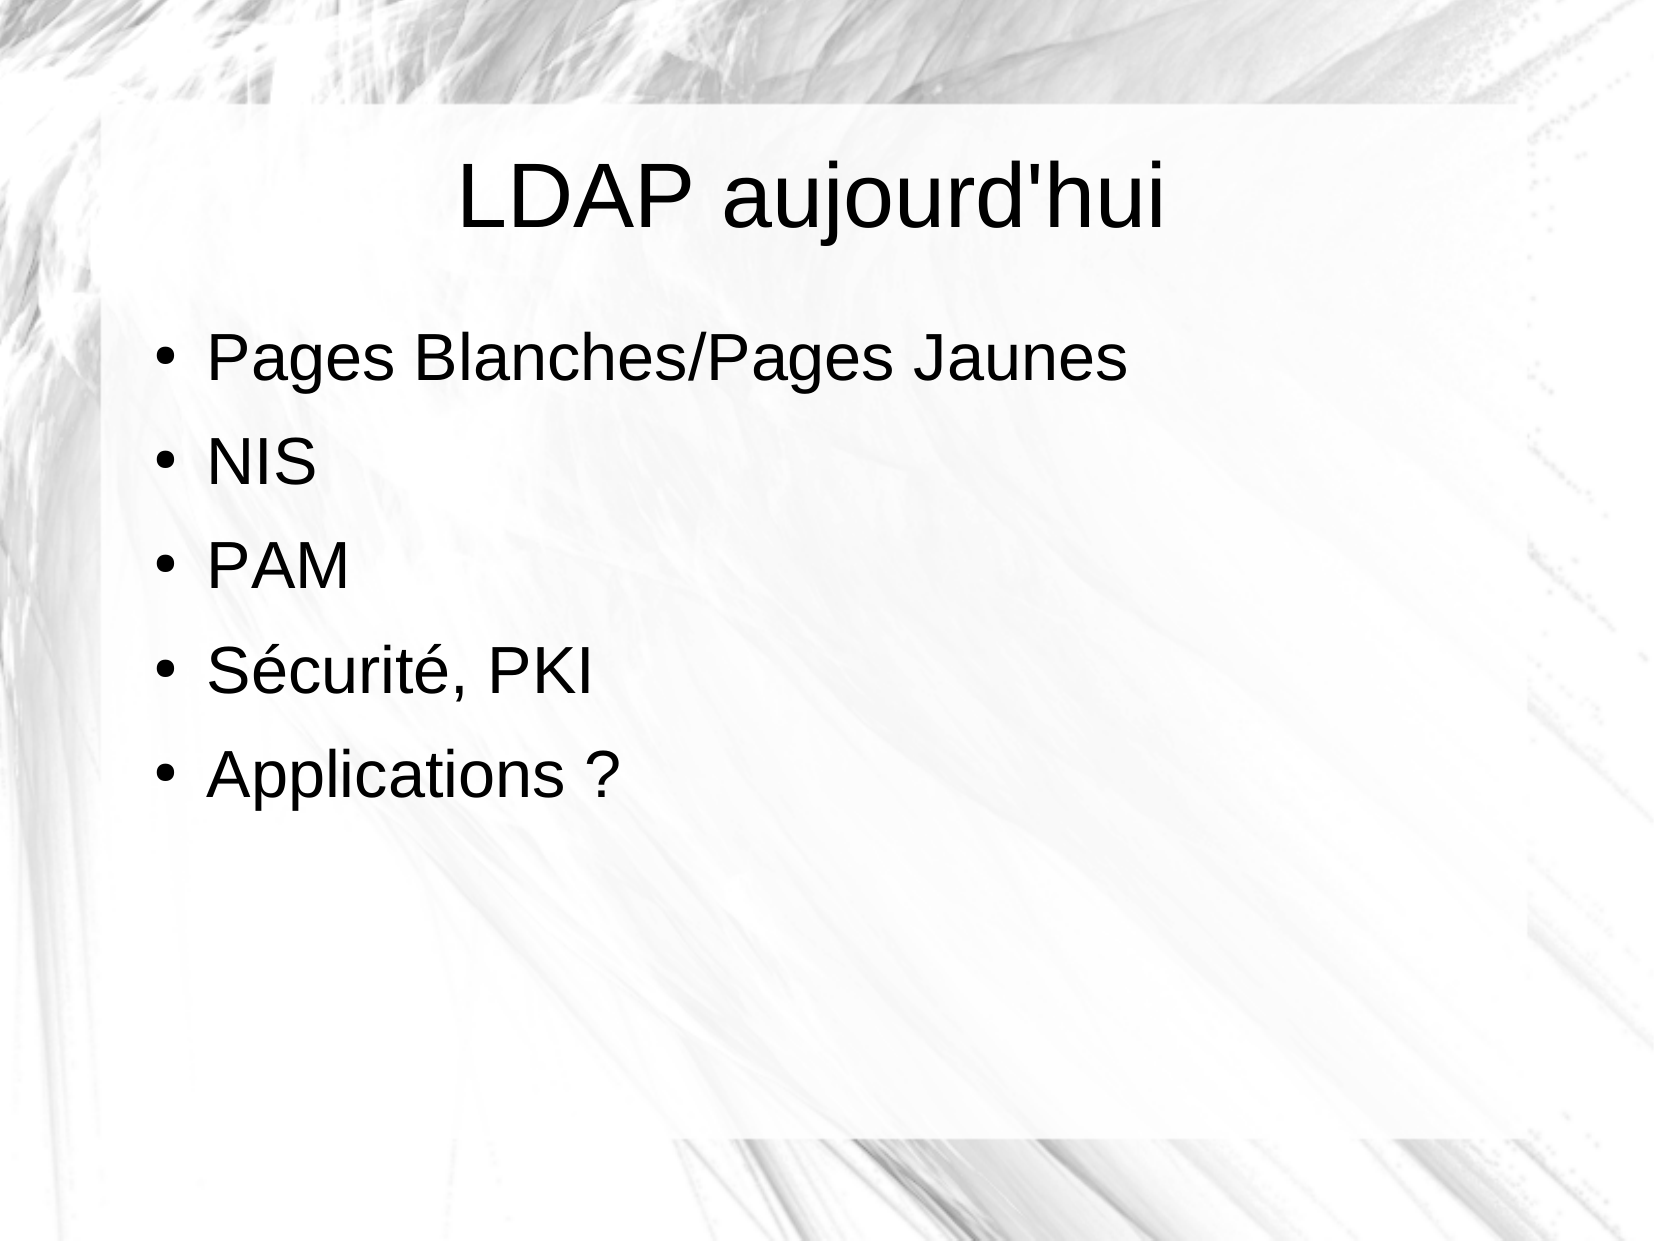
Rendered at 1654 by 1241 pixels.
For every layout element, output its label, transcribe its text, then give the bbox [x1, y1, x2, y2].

title LDAP aujourd'hui [118, 119, 1506, 273]
list Pages Blanches/Pages Jaunes NIS PAM Sécurité, PKI Applications ? [118, 319, 1571, 931]
picture [0, 0, 1654, 1241]
